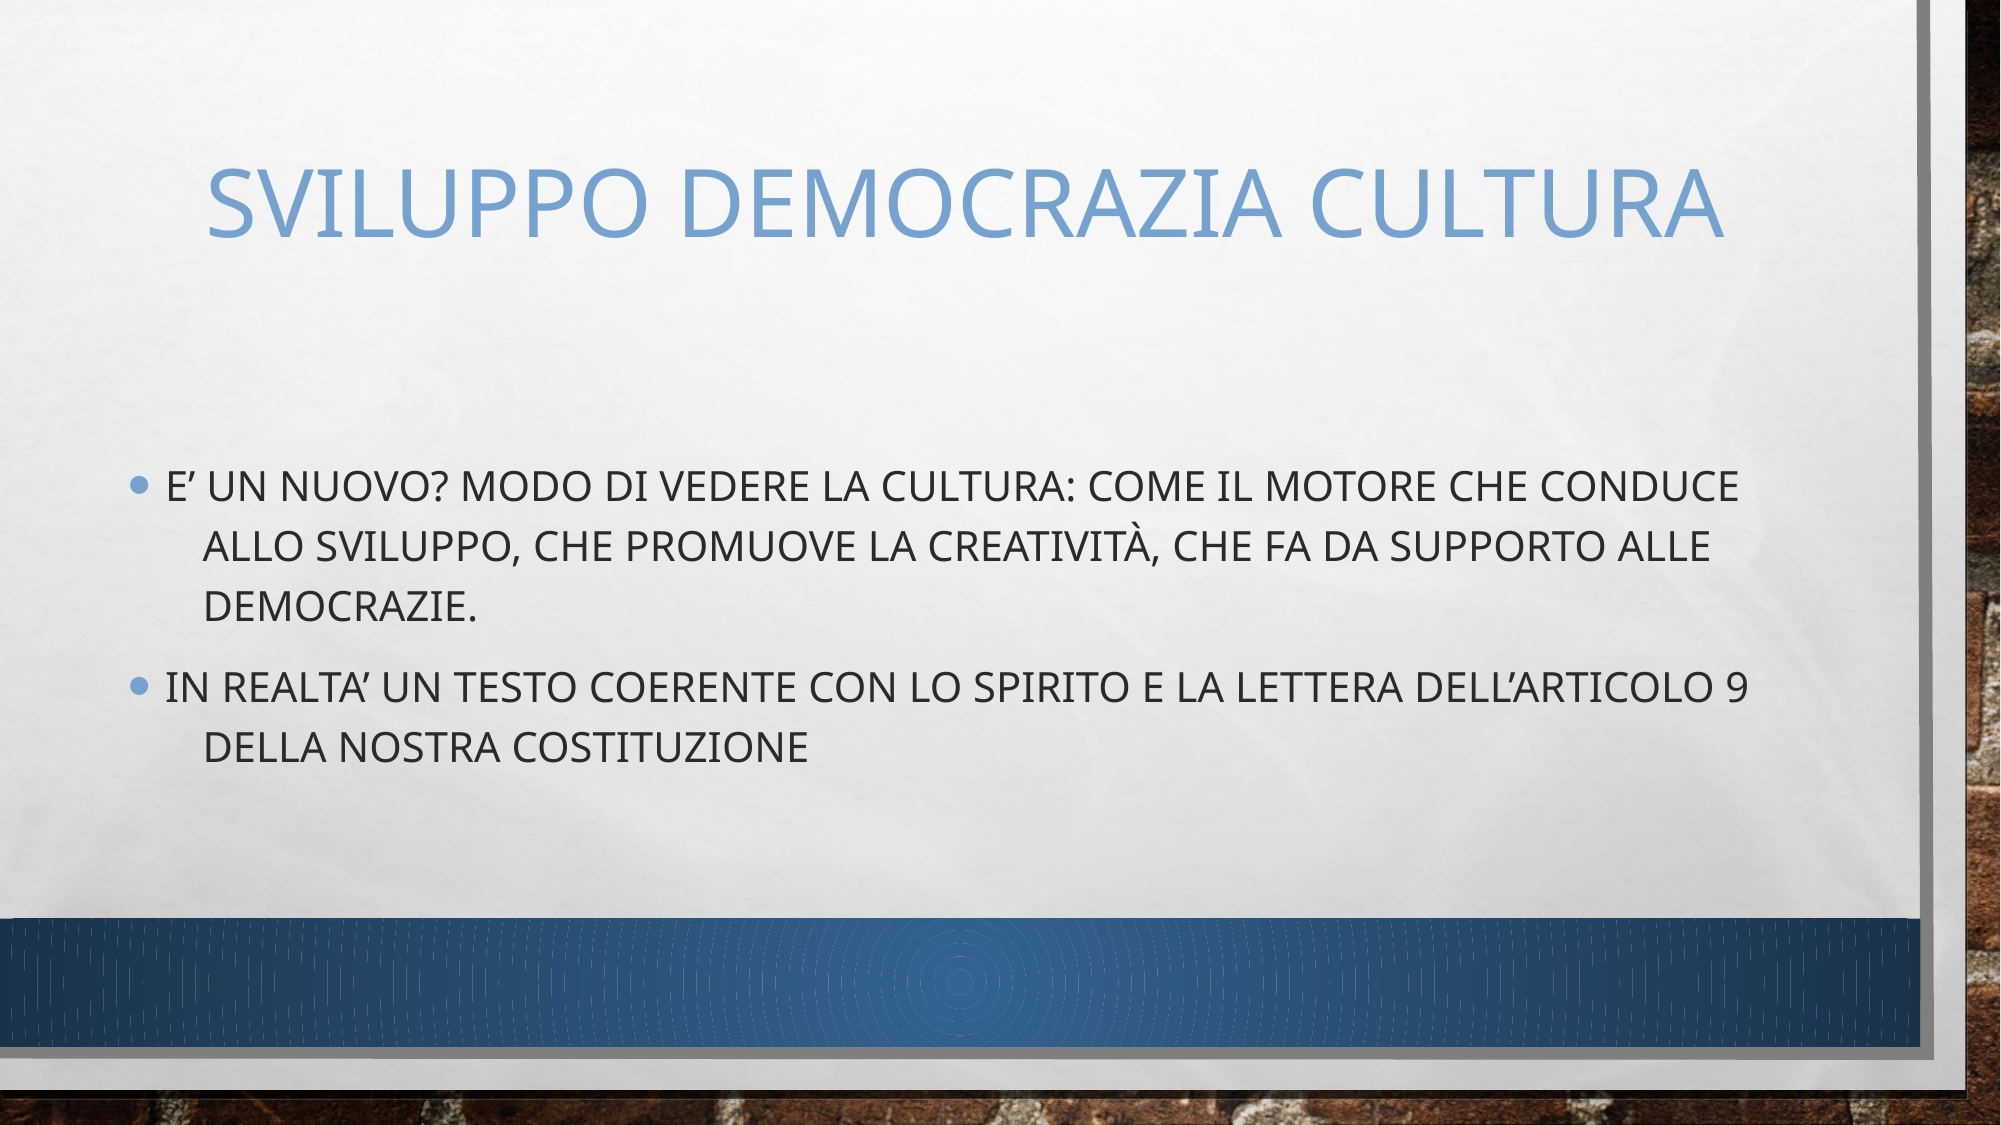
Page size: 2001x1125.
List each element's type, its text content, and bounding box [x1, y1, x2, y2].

title Sviluppo democrazia cultura [112, 112, 1819, 302]
list E’ un nuovo? modo di vedere la cultura: come il motore che conduce allo sviluppo, che promuove la creatività, che fa da supporto alle democrazie. In realta’ Un testo coerente con lo spirito e la lettera dell’articolo 9 della nostra Costituzione [112, 338, 1818, 882]
